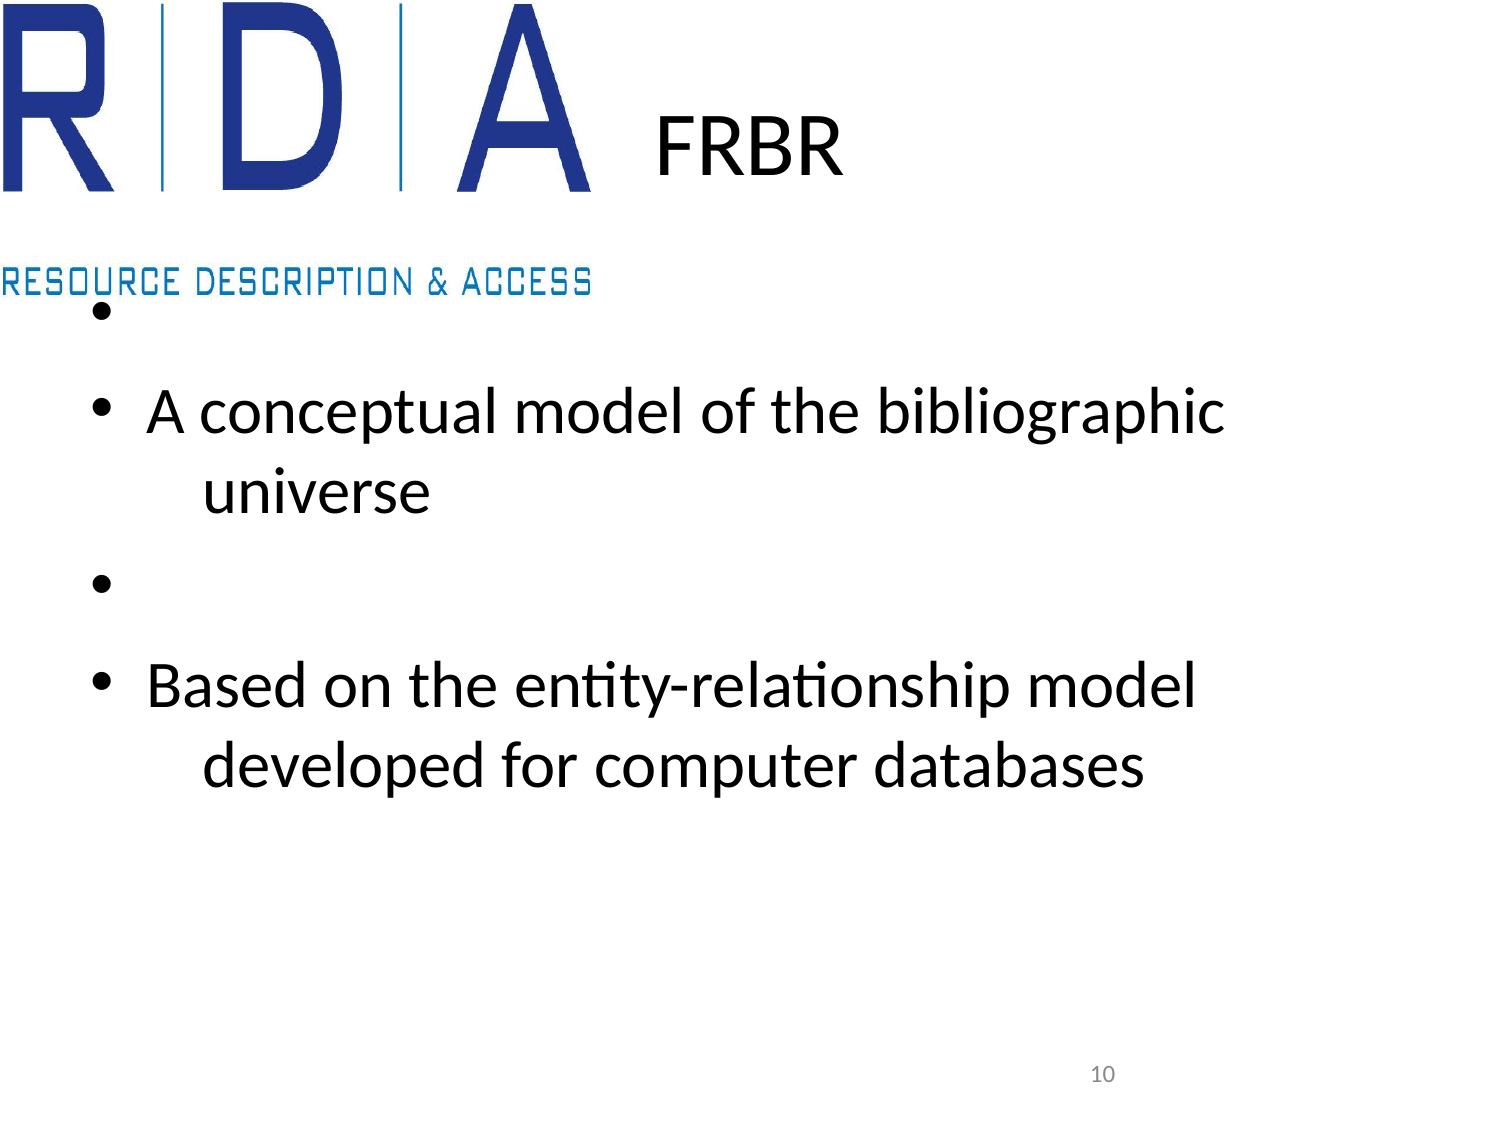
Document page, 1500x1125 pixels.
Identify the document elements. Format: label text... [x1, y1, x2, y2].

title FRBR [75, 45, 1426, 233]
list A conceptual model of the bibliographic universe Based on the entity-relationship model developed for computer databases [75, 262, 1426, 1005]
text_box 10 [1074, 1042, 1426, 1103]
